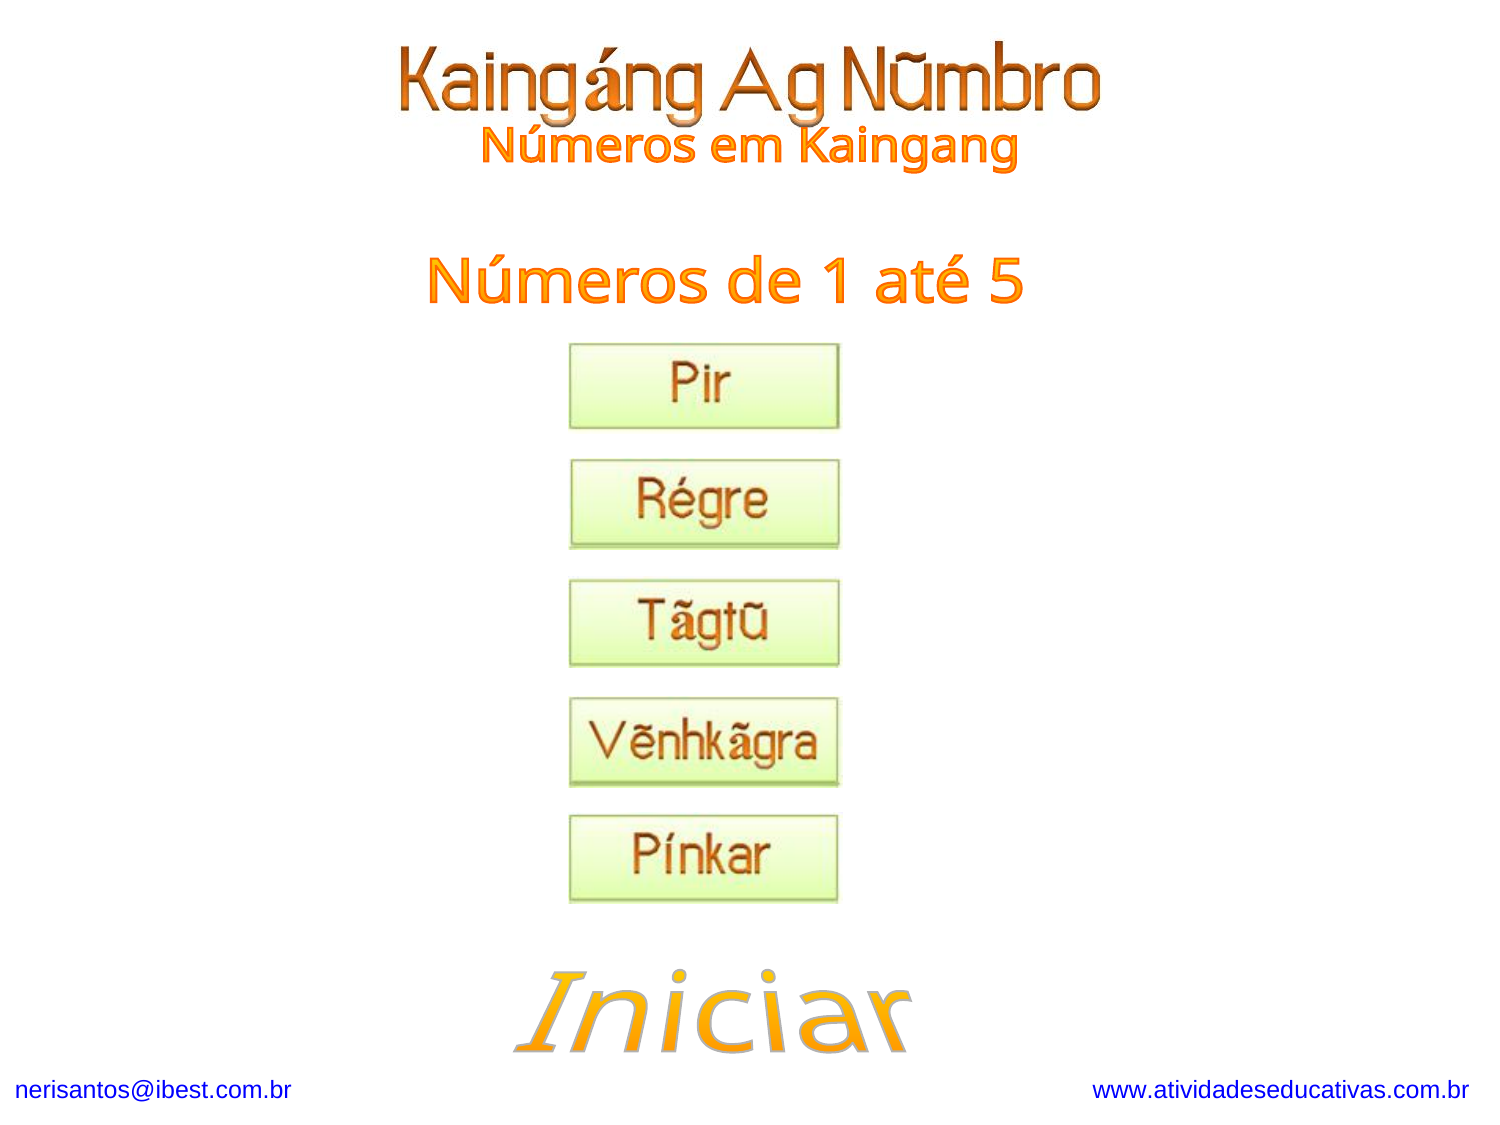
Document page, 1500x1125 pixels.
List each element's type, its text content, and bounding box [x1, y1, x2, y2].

text_box Iniciar [697, 991, 753, 1053]
text_box Números de 1 até 5 [680, 268, 706, 303]
text_box Números de 1 até 5 [579, 268, 610, 303]
text_box Números de 1 até 5 [992, 258, 1022, 303]
text_box Iniciar [570, 991, 647, 1052]
text_box Números de 1 até 5 [825, 258, 843, 303]
picture [568, 812, 843, 904]
picture [386, 31, 1114, 135]
text_box Números de 1 até 5 [911, 261, 933, 303]
text_box Iniciar [672, 969, 686, 983]
picture [568, 458, 843, 550]
text_box Números de 1 até 5 [618, 268, 639, 303]
text_box Números de 1 até 5 [641, 268, 675, 303]
picture [568, 696, 843, 788]
text_box Iniciar [762, 969, 775, 983]
text_box Iniciar [764, 992, 785, 1052]
text_box Números de 1 até 5 [769, 268, 800, 303]
text_box Iniciar [868, 991, 911, 1052]
text_box Números de 1 até 5 [729, 255, 761, 303]
picture [568, 576, 843, 668]
text_box Números de 1 até 5 [430, 258, 468, 303]
text_box Números de 1 até 5 [937, 268, 968, 303]
text_box Números de 1 até 5 [877, 268, 906, 303]
text_box Iniciar [800, 991, 868, 1053]
text_box Iniciar [514, 972, 586, 1052]
text_box Iniciar [662, 992, 683, 1052]
text_box Números de 1 até 5 [479, 269, 509, 303]
text_box Números de 1 até 5 [520, 268, 571, 303]
picture [568, 342, 843, 434]
